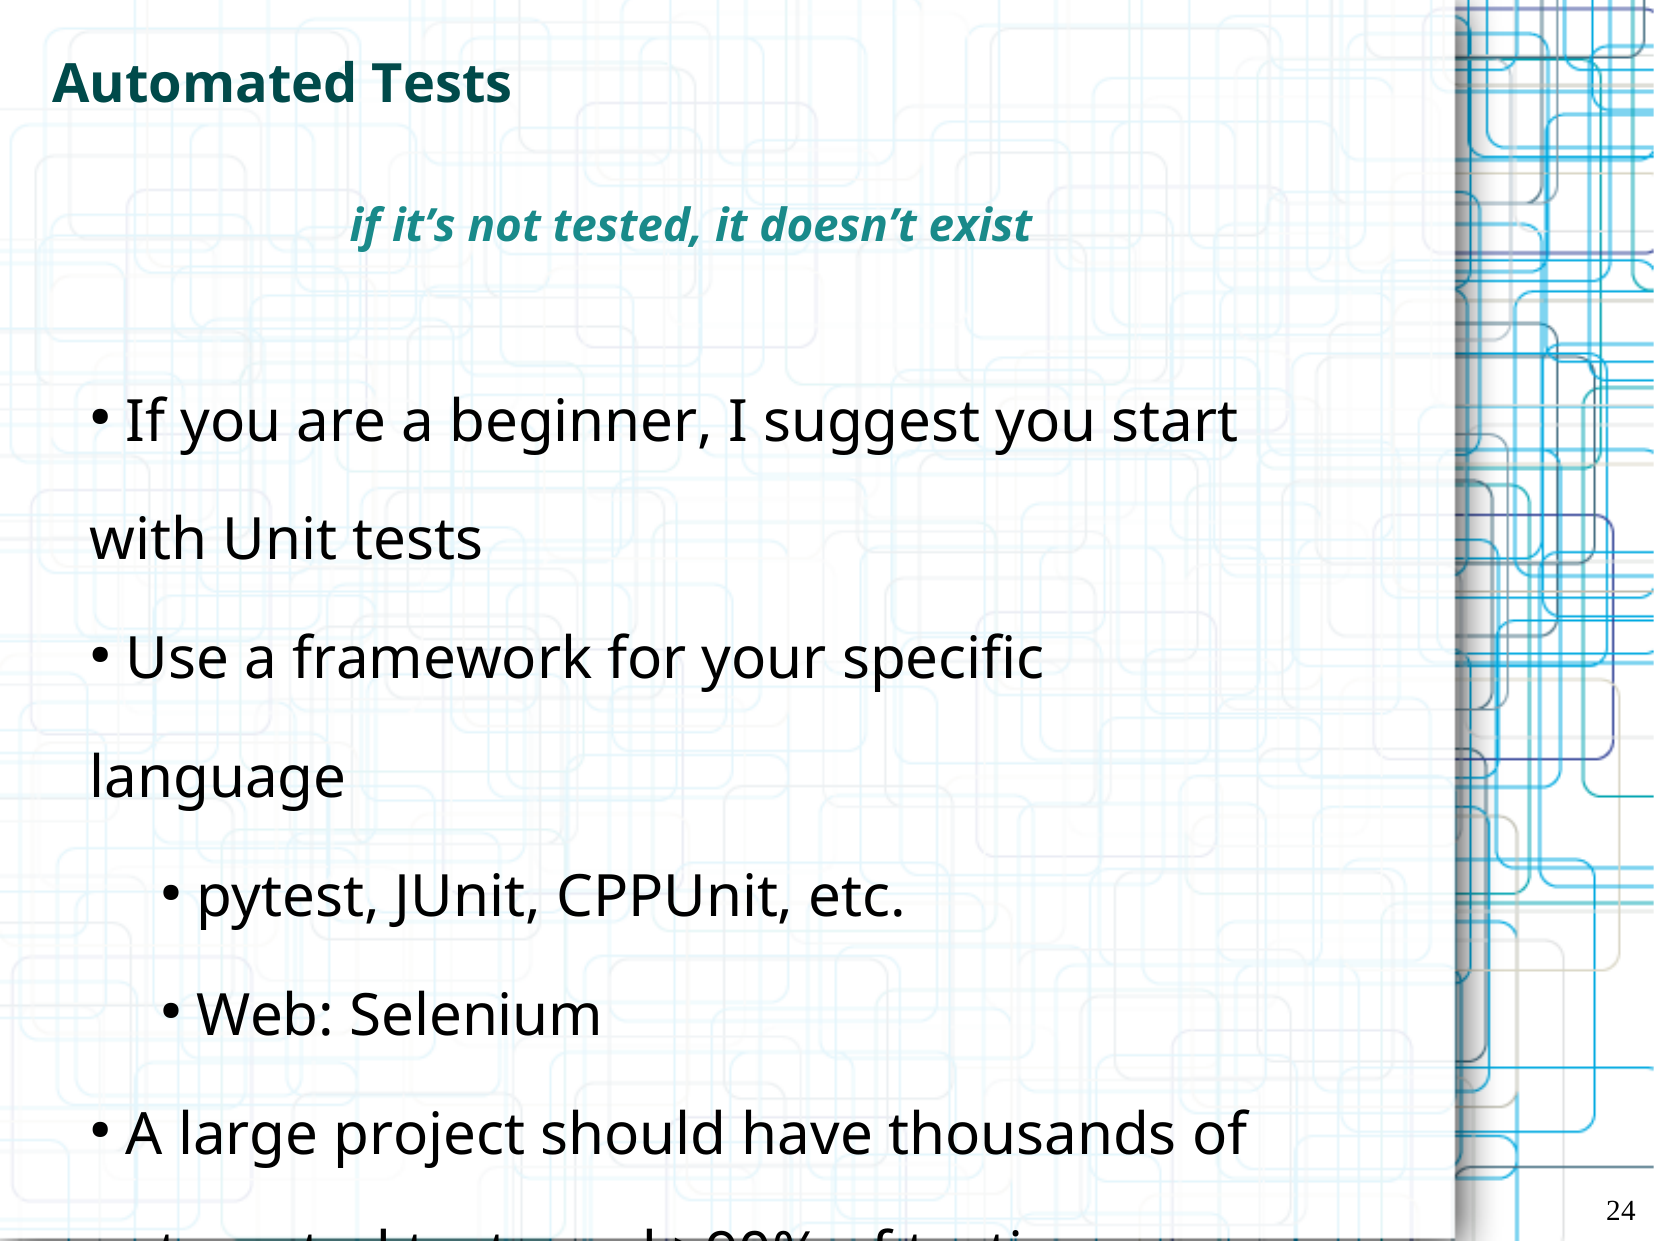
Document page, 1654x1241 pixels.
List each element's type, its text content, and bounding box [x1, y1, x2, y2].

picture [714, 1235, 729, 1241]
picture [0, 0, 1654, 1241]
picture [747, 1235, 762, 1241]
text_box if it’s not tested, it doesn’t exist [295, 185, 1088, 252]
picture [779, 1234, 788, 1241]
text_box Automated Tests [37, 37, 975, 174]
text_box If you are a beginner, I suggest you start with Unit tests Use a framework for your specific language pytest, JUnit, CPPUnit, etc. Web: Selenium A large project should have thousands of automated tests and >90% of testing coverage The testing suite should be executed everyday (may times per day) [75, 331, 1313, 1192]
